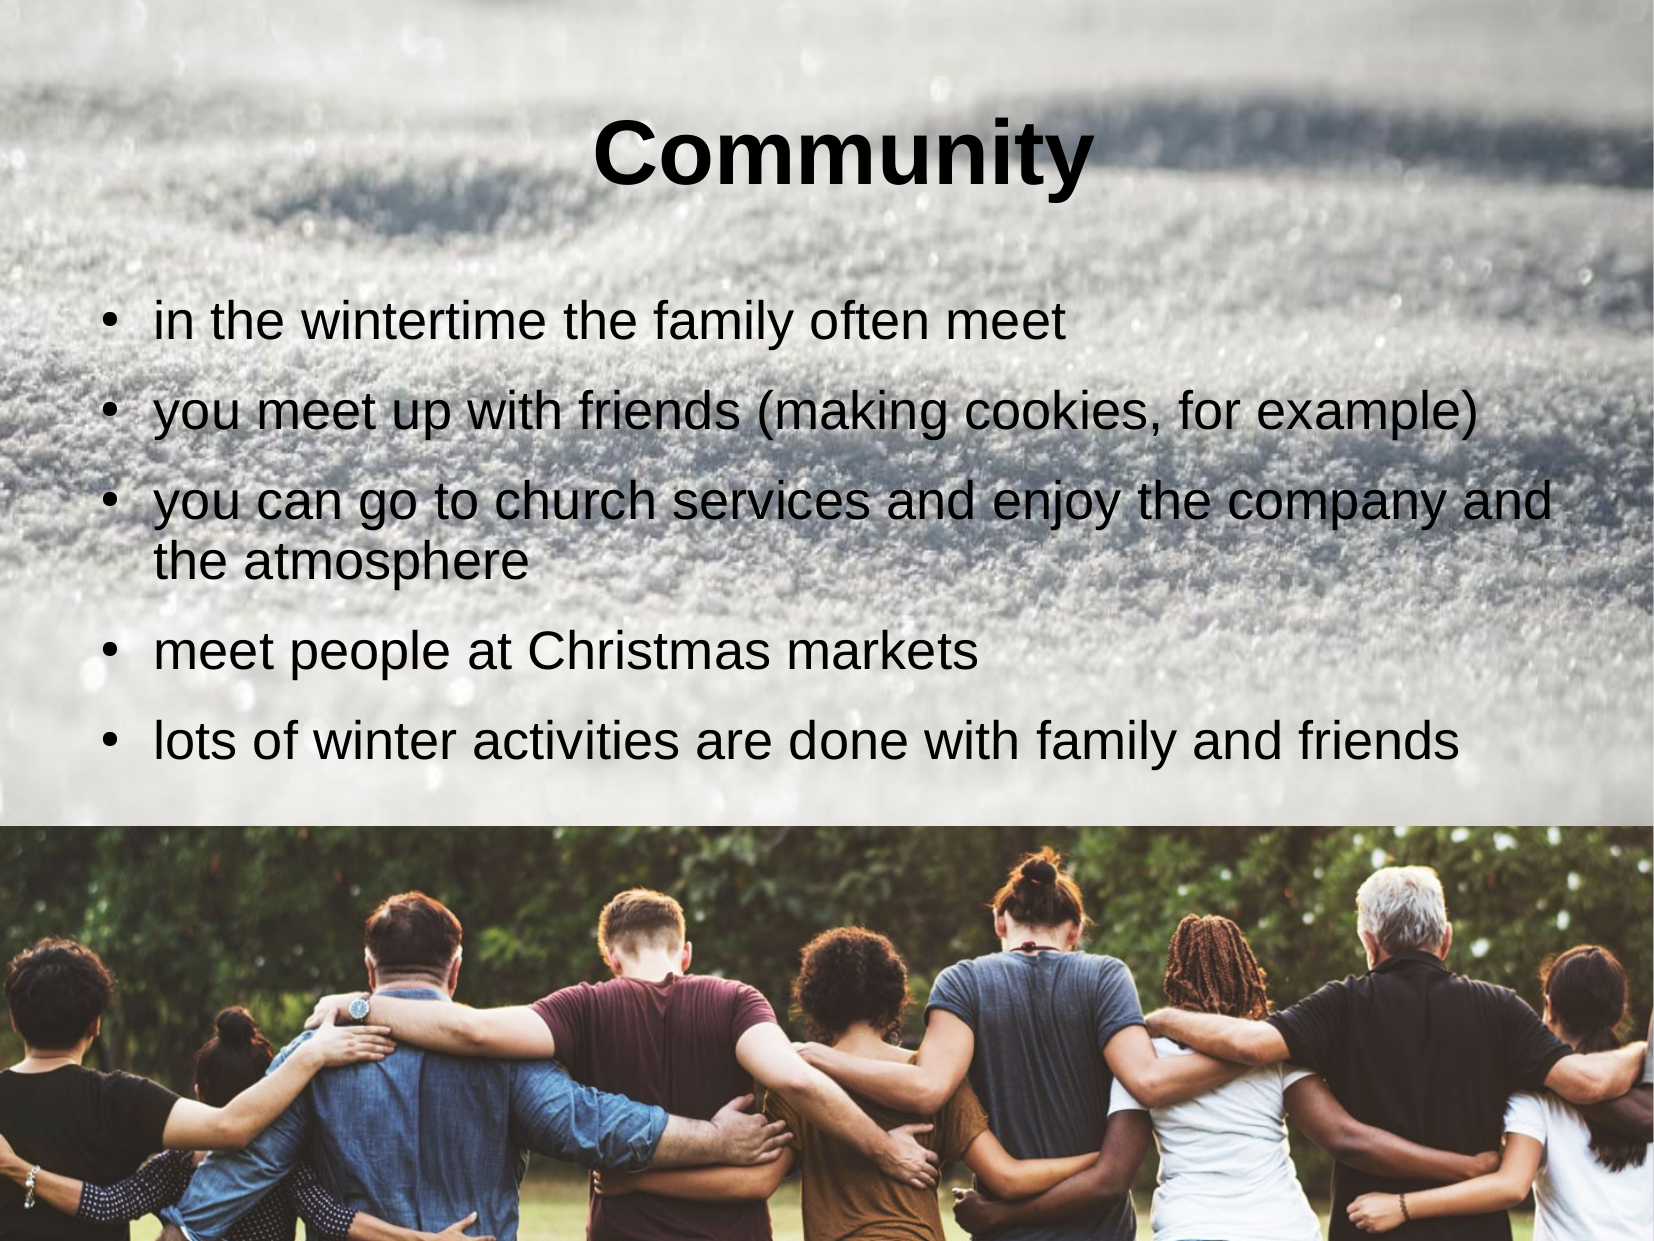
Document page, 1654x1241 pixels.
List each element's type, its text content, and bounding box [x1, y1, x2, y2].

list in the wintertime the family often meet you meet up with friends (making cookies, for example) you can go to church services and enjoy the company and the atmosphere meet people at Christmas markets lots of winter activities are done with family and friends [82, 290, 1571, 826]
picture [0, 0, 1654, 1241]
title Community [82, 49, 1571, 257]
